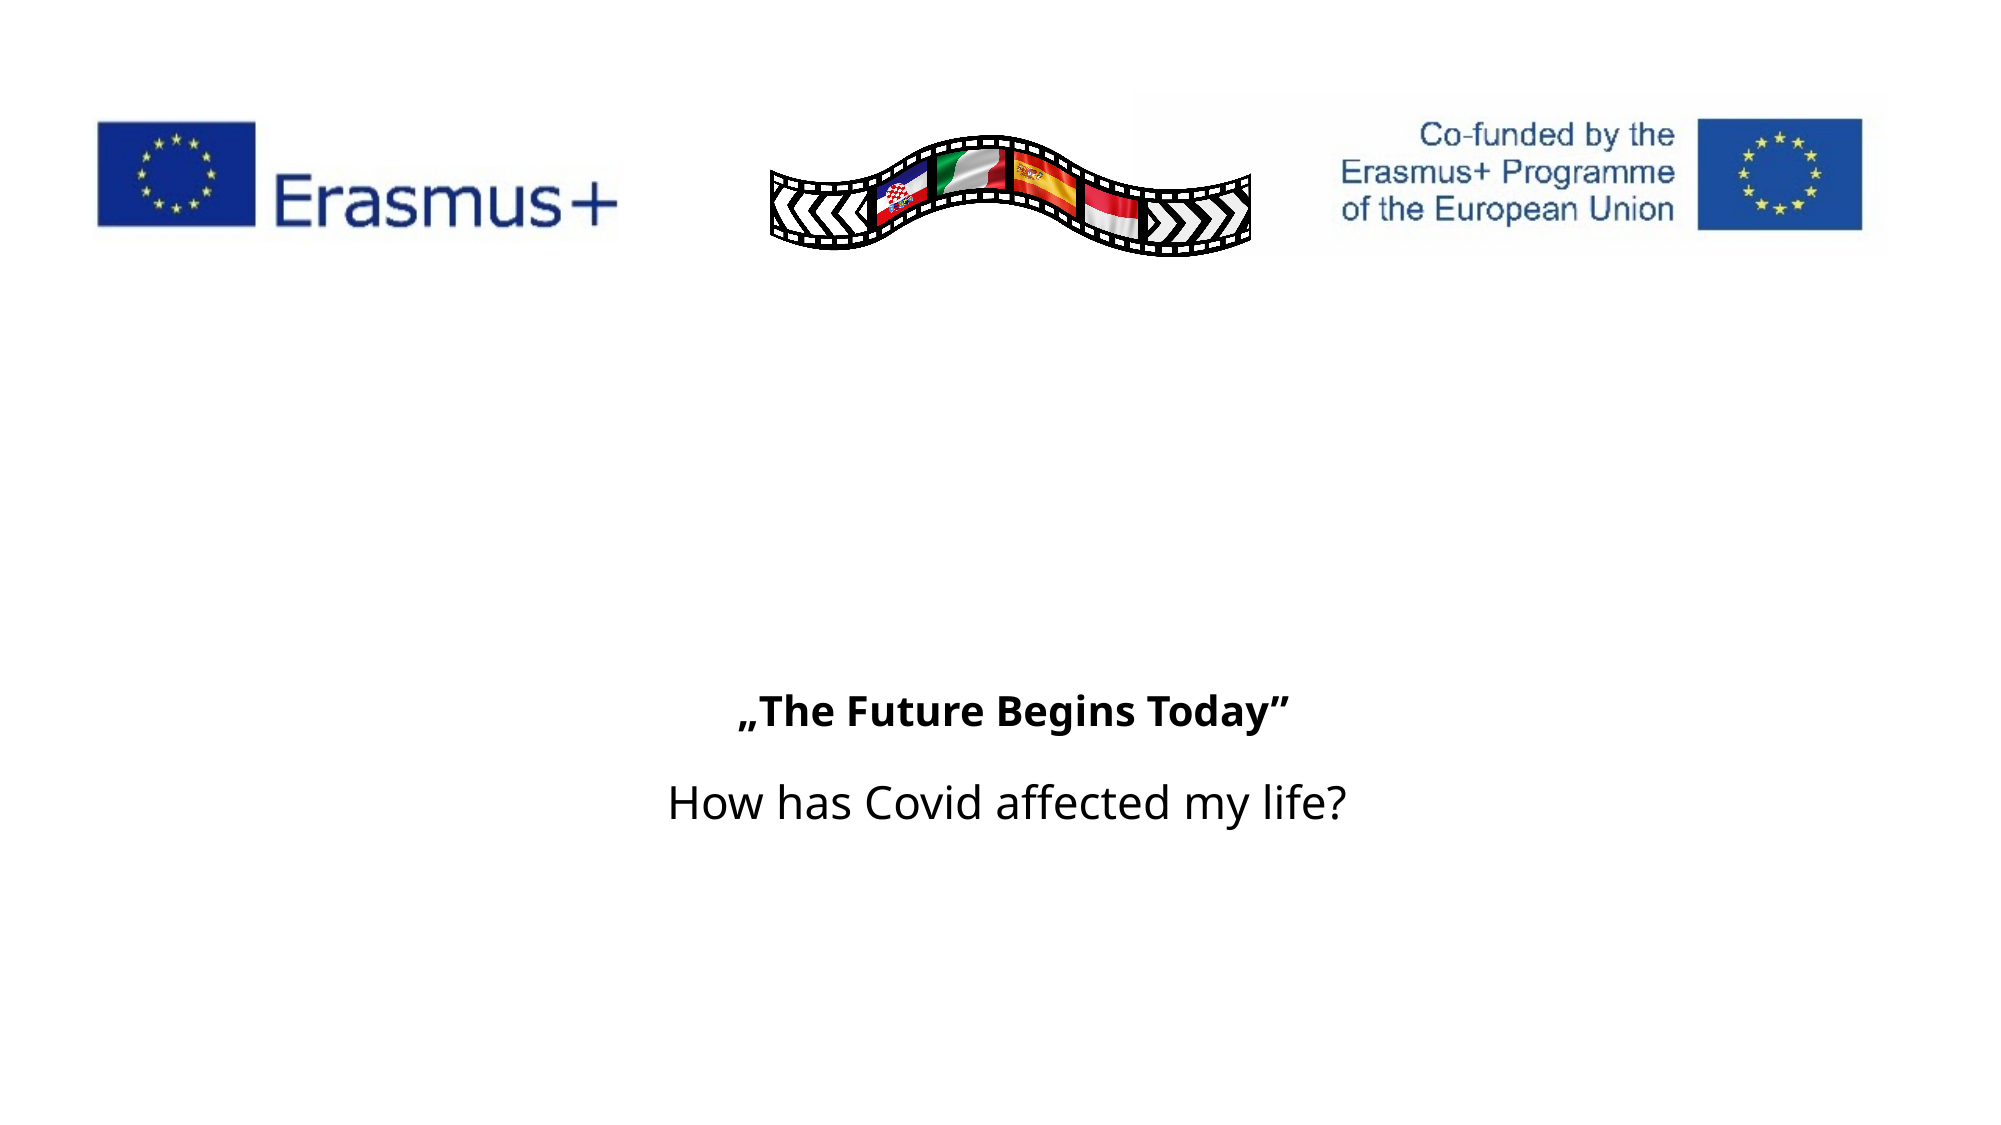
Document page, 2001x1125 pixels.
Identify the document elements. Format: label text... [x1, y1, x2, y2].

picture [769, 91, 1889, 258]
picture [68, 92, 647, 258]
title „The Future Begins Today” How has Covid affected my life? [259, 545, 1768, 838]
